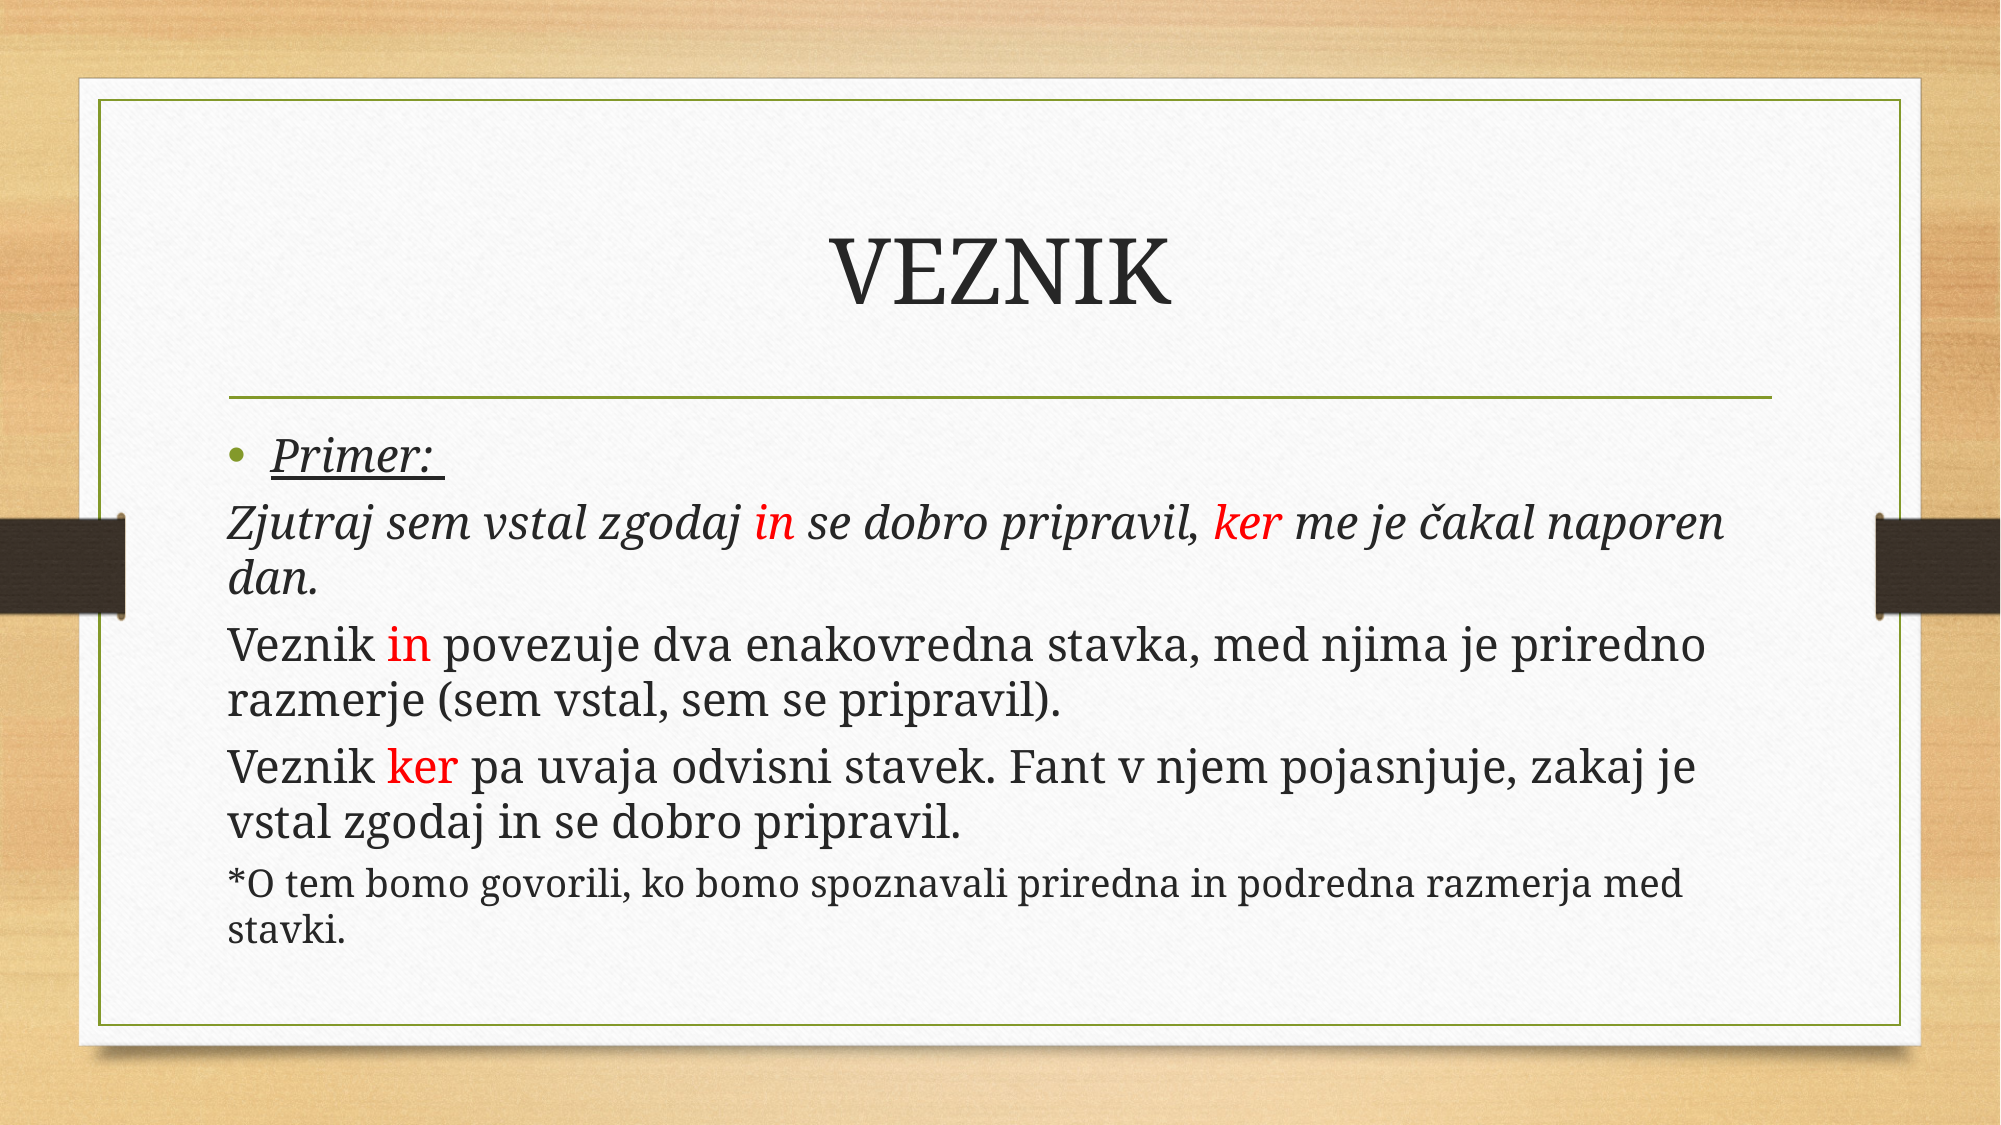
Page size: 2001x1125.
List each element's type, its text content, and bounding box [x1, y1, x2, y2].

list Primer: Zjutraj sem vstal zgodaj in se dobro pripravil, ker me je čakal naporen dan. Veznik in povezuje dva enakovredna stavka, med njima je priredno razmerje (sem vstal, sem se pripravil). Veznik ker pa uvaja odvisni stavek. Fant v njem pojasnjuje, zakaj je vstal zgodaj in se dobro pripravil. *O tem bomo govorili, ko bomo spoznavali priredna in podredna razmerja med stavki. [212, 419, 1788, 964]
title VEZNIK [212, 161, 1788, 376]
